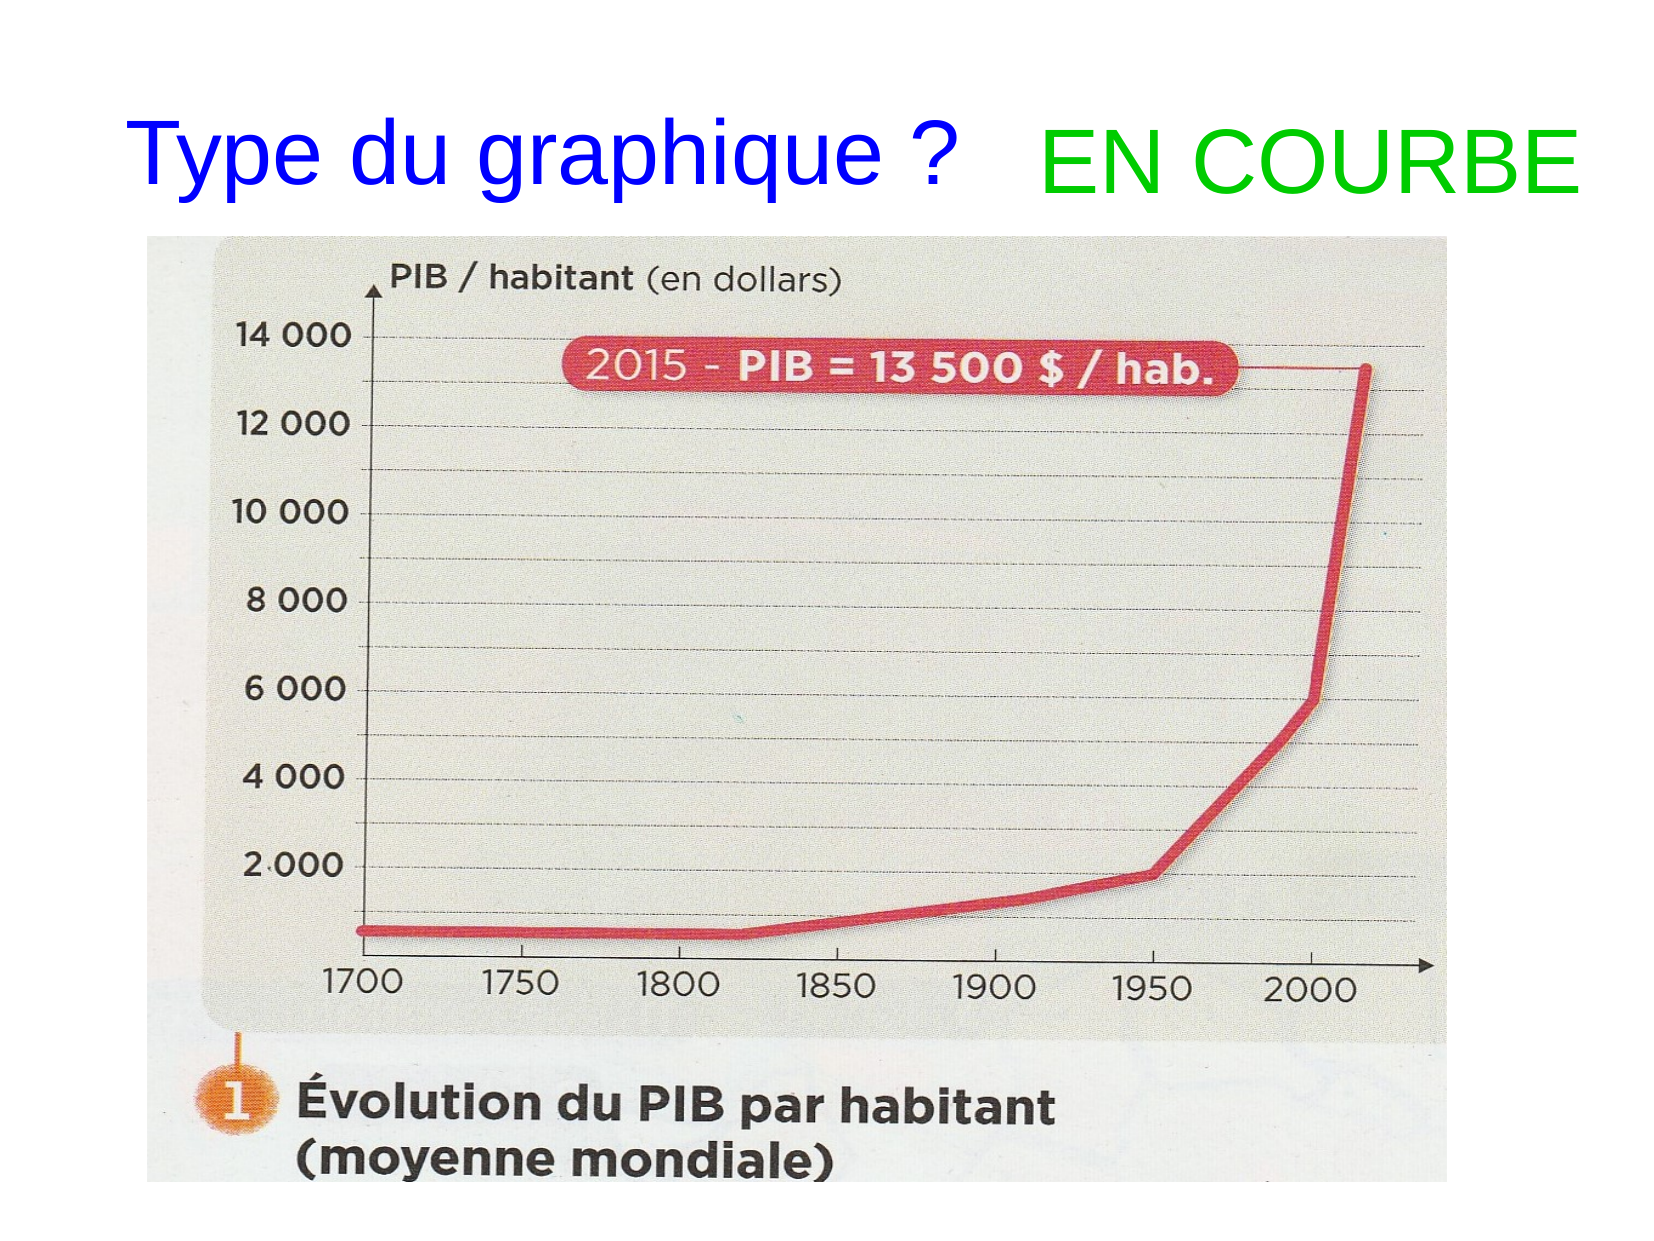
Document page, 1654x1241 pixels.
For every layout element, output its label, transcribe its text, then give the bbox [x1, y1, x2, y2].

picture [147, 236, 1447, 1182]
title Type du graphique ? [82, 49, 1004, 257]
title EN COURBE [850, 58, 1654, 266]
